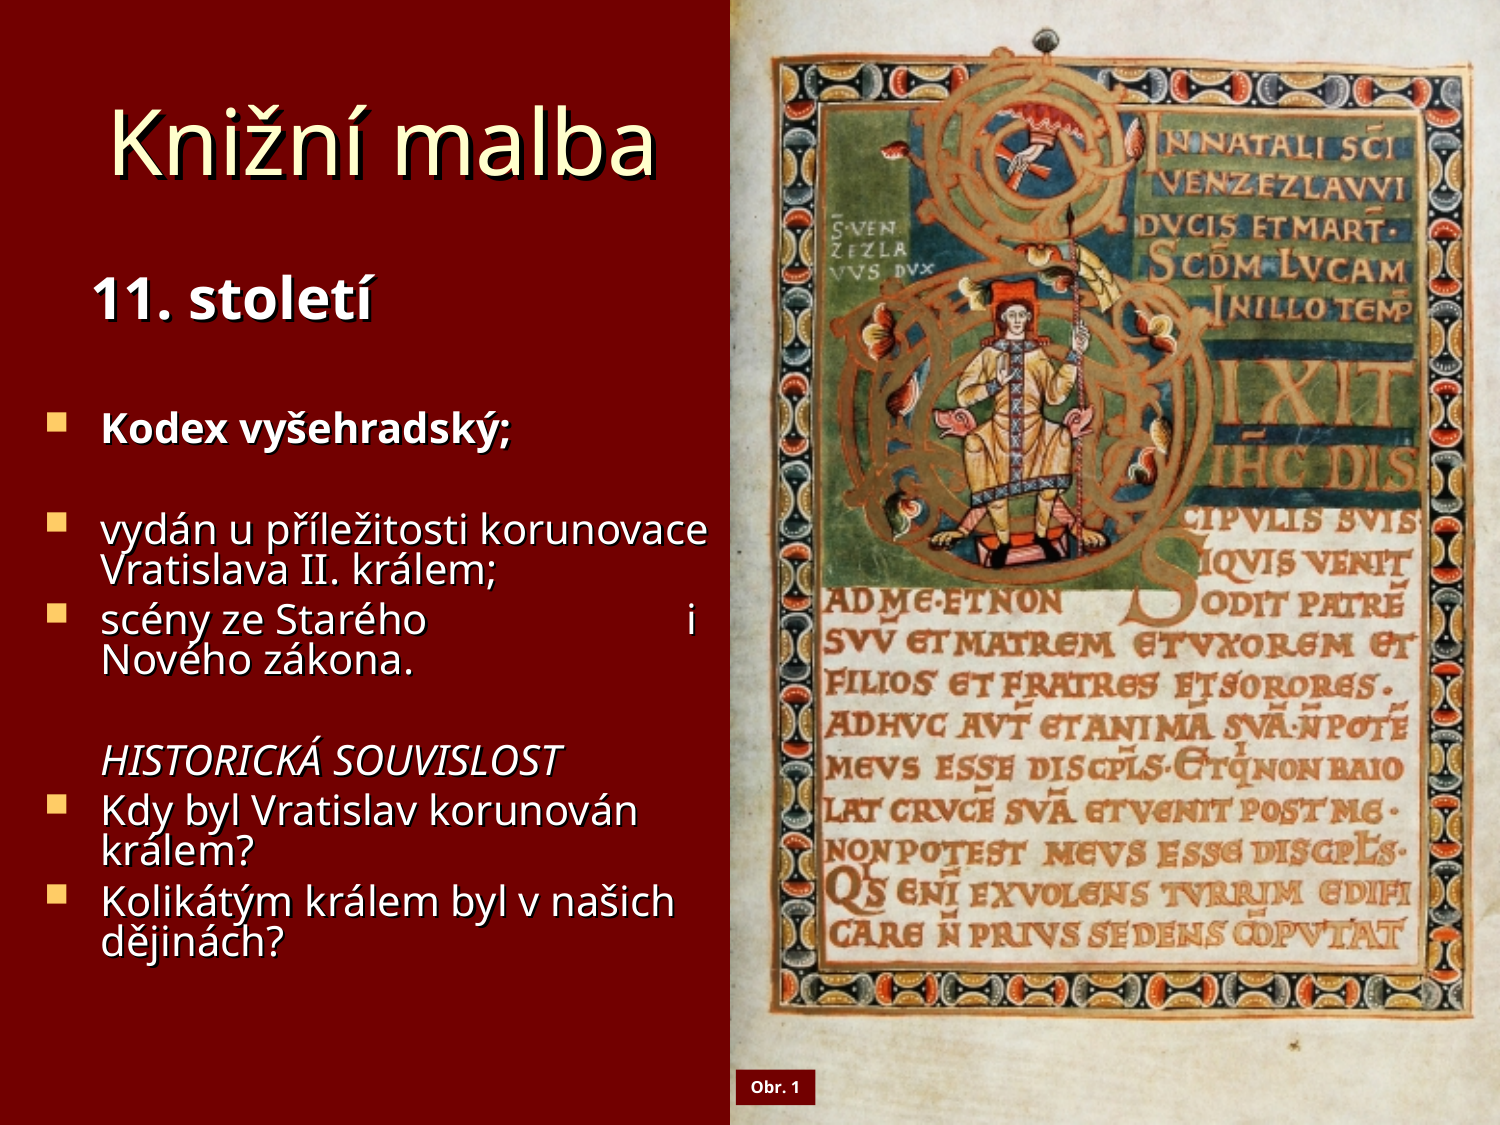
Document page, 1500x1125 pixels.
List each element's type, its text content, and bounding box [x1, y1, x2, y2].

text_box [730, 0, 1500, 1125]
text_box Obr. 1 [735, 1069, 816, 1106]
list 11. století Kodex vyšehradský; vydán u příležitosti korunovace Vratislava II. králem; scény ze Starého i Nového zákona. HISTORICKÁ SOUVISLOST Kdy byl Vratislav korunován králem? Kolikátým králem byl v našich dějinách? [29, 267, 730, 1022]
title Knižní malba [74, 45, 691, 233]
